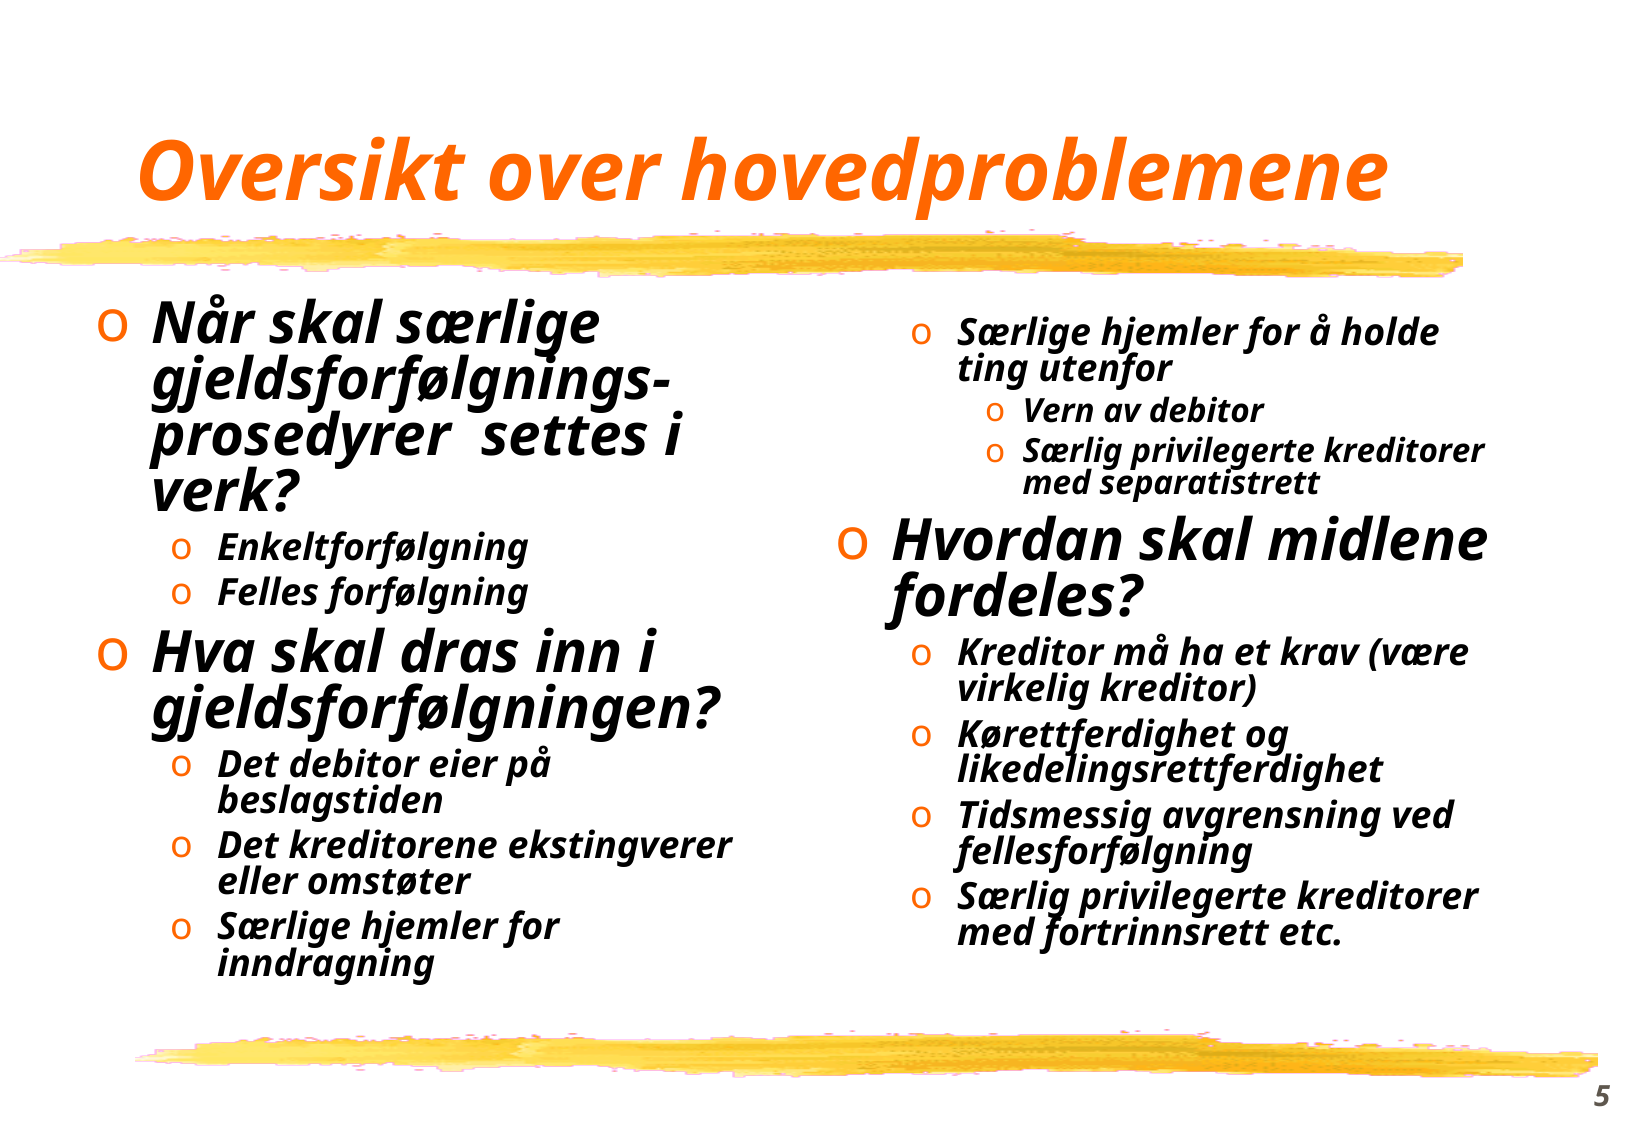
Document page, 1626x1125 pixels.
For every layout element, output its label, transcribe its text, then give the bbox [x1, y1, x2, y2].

list Når skal særlige gjeldsforfølgnings-prosedyrer settes i verk? Enkeltforfølgning Felles forfølgning Hva skal dras inn i gjeldsforfølgningen? Det debitor eier på beslagstiden Det kreditorene ekstingverer eller omstøter Særlige hjemler for inndragning [80, 290, 795, 1083]
picture [0, 224, 1463, 288]
title Oversikt over hovedproblemene [72, 37, 1454, 225]
list Særlige hjemler for å holde ting utenfor Vern av debitor Særlig privilegerte kreditorer med separatistrett Hvordan skal midlene fordeles? Kreditor må ha et krav (være virkelig kreditor) Kørettferdighet og likedelingsrettferdighet Tidsmessig avgrensning ved fellesforfølgning Særlig privilegerte kreditorer med fortrinnsrett etc. [820, 309, 1535, 1023]
text_box <number> [1516, 1050, 1626, 1125]
picture [135, 1024, 1598, 1088]
